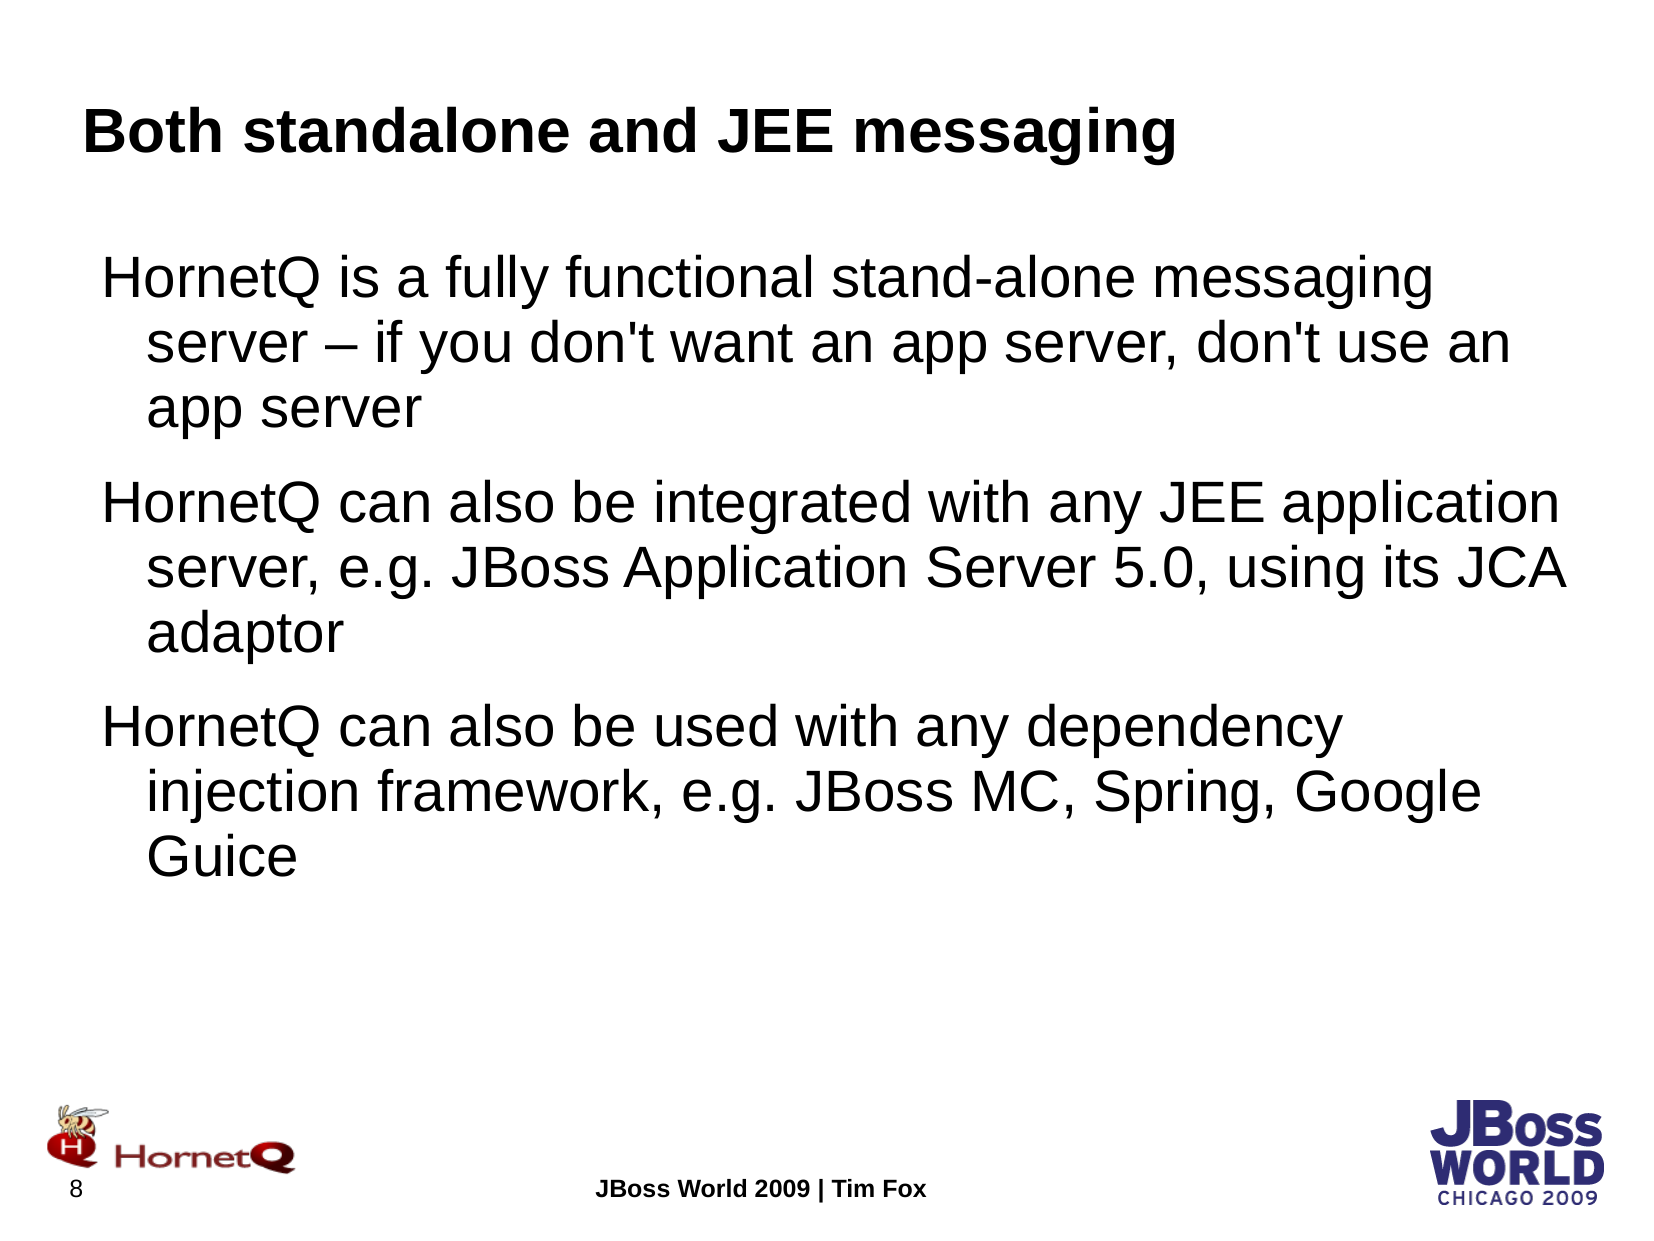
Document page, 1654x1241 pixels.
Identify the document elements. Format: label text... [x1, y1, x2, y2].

title Both standalone and JEE messaging [82, 45, 1571, 218]
picture [1430, 1099, 1604, 1212]
picture [46, 1101, 297, 1177]
list HornetQ is a fully functional stand-alone messaging server – if you don't want an app server, don't use an app server HornetQ can also be integrated with any JEE application server, e.g. JBoss Application Server 5.0, using its JCA adaptor HornetQ can also be used with any dependency injection framework, e.g. JBoss MC, Spring, Google Guice [86, 244, 1576, 1083]
